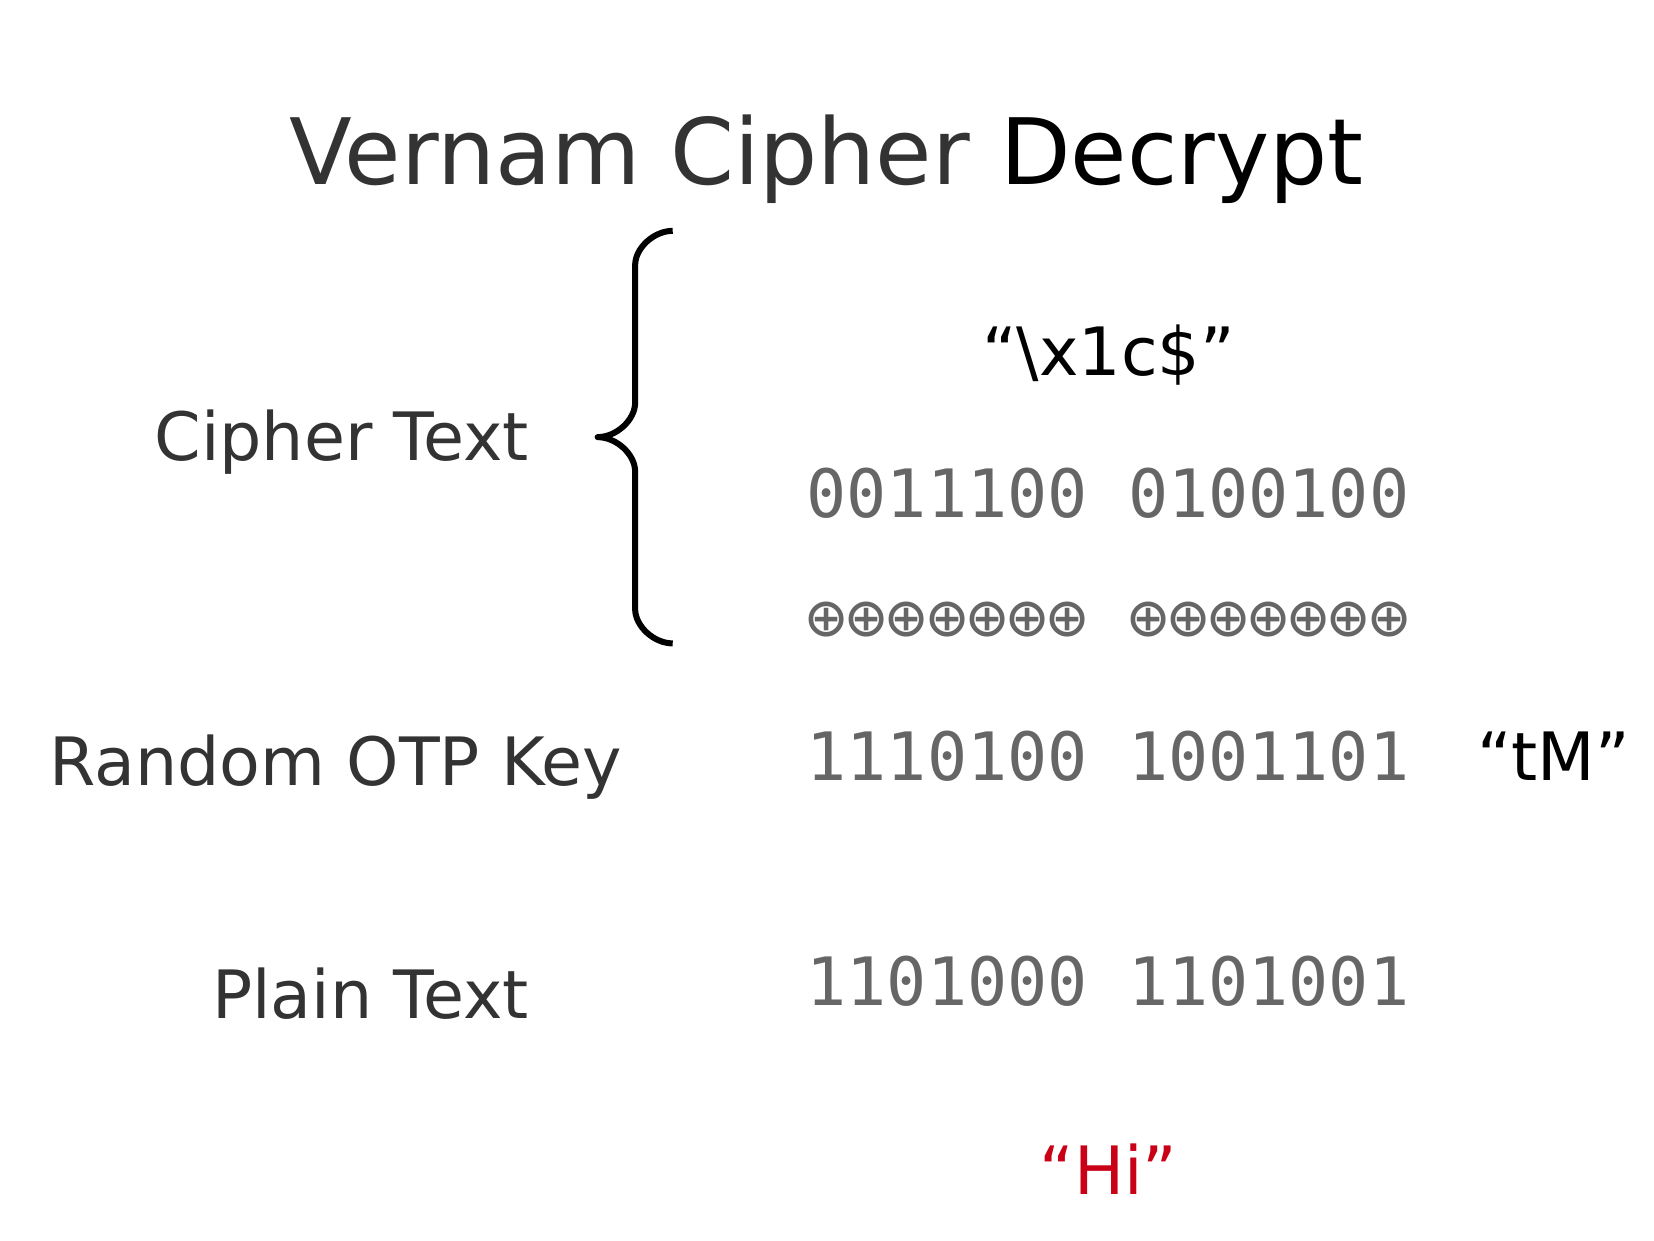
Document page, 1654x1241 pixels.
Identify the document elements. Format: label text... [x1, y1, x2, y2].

text_box ⊕⊕⊕⊕⊕⊕⊕ ⊕⊕⊕⊕⊕⊕⊕ [791, 570, 1426, 664]
text_box Cipher Text [139, 390, 544, 484]
text_box Random OTP Key [34, 715, 638, 809]
text_box 1101000 1101001 [791, 935, 1426, 1029]
text_box “\x1c$” [967, 305, 1250, 399]
text_box Plain Text [197, 949, 544, 1043]
text_box “tM” [1462, 711, 1645, 804]
text_box 0011100 0100100 [791, 447, 1426, 541]
text_box 1110100 1001101 [791, 711, 1426, 804]
title Vernam Cipher Decrypt [82, 56, 1571, 250]
text_box “Hi” [1024, 1125, 1193, 1218]
